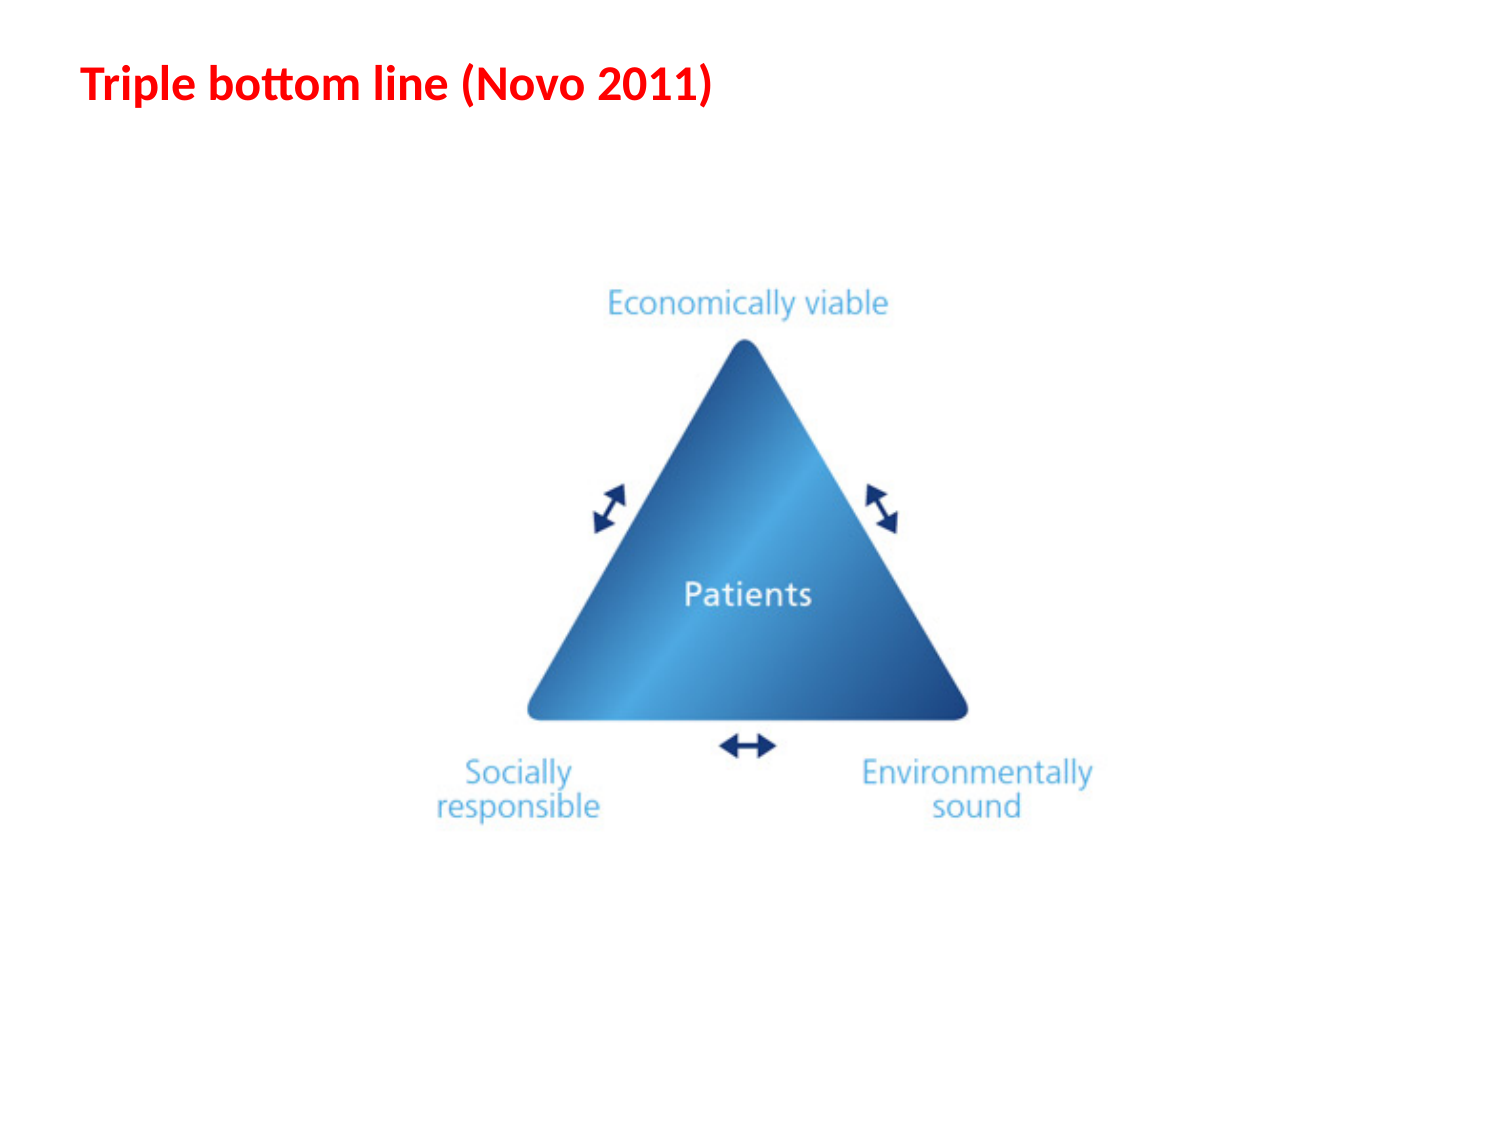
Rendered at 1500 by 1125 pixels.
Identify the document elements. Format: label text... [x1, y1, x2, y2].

text_box Triple bottom line (Novo 2011) [64, 42, 845, 119]
picture [360, 267, 1123, 858]
